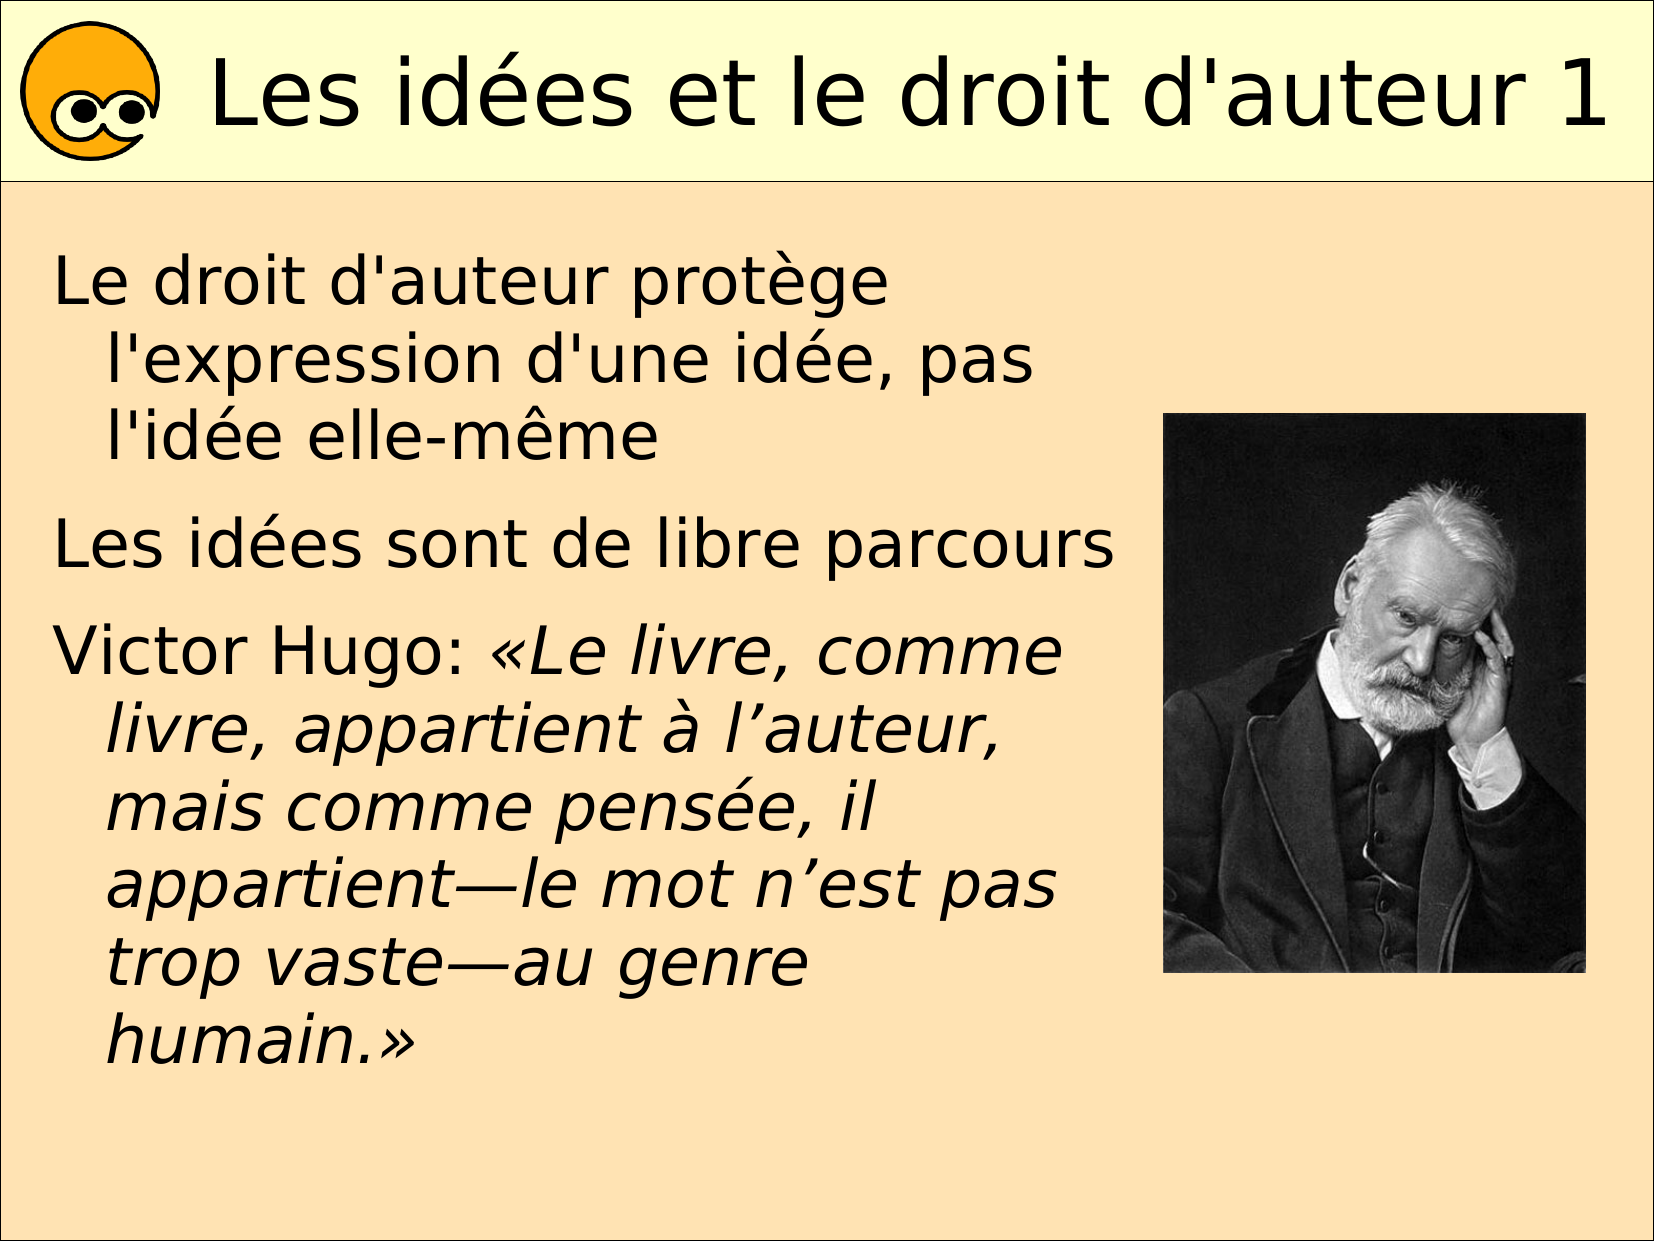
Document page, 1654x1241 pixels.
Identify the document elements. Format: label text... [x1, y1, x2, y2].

list Le droit d'auteur protège l'expression d'une idée, pas l'idée elle-même Les idées sont de libre parcours Victor Hugo: «Le livre, comme livre, appartient à l’auteur, mais comme pensée, il appartient—le mot n’est pas trop vaste—au genre humain.» [35, 242, 1121, 1158]
picture [1163, 413, 1586, 973]
picture [20, 21, 160, 161]
title Les idées et le droit d'auteur 1 [203, 33, 1620, 154]
